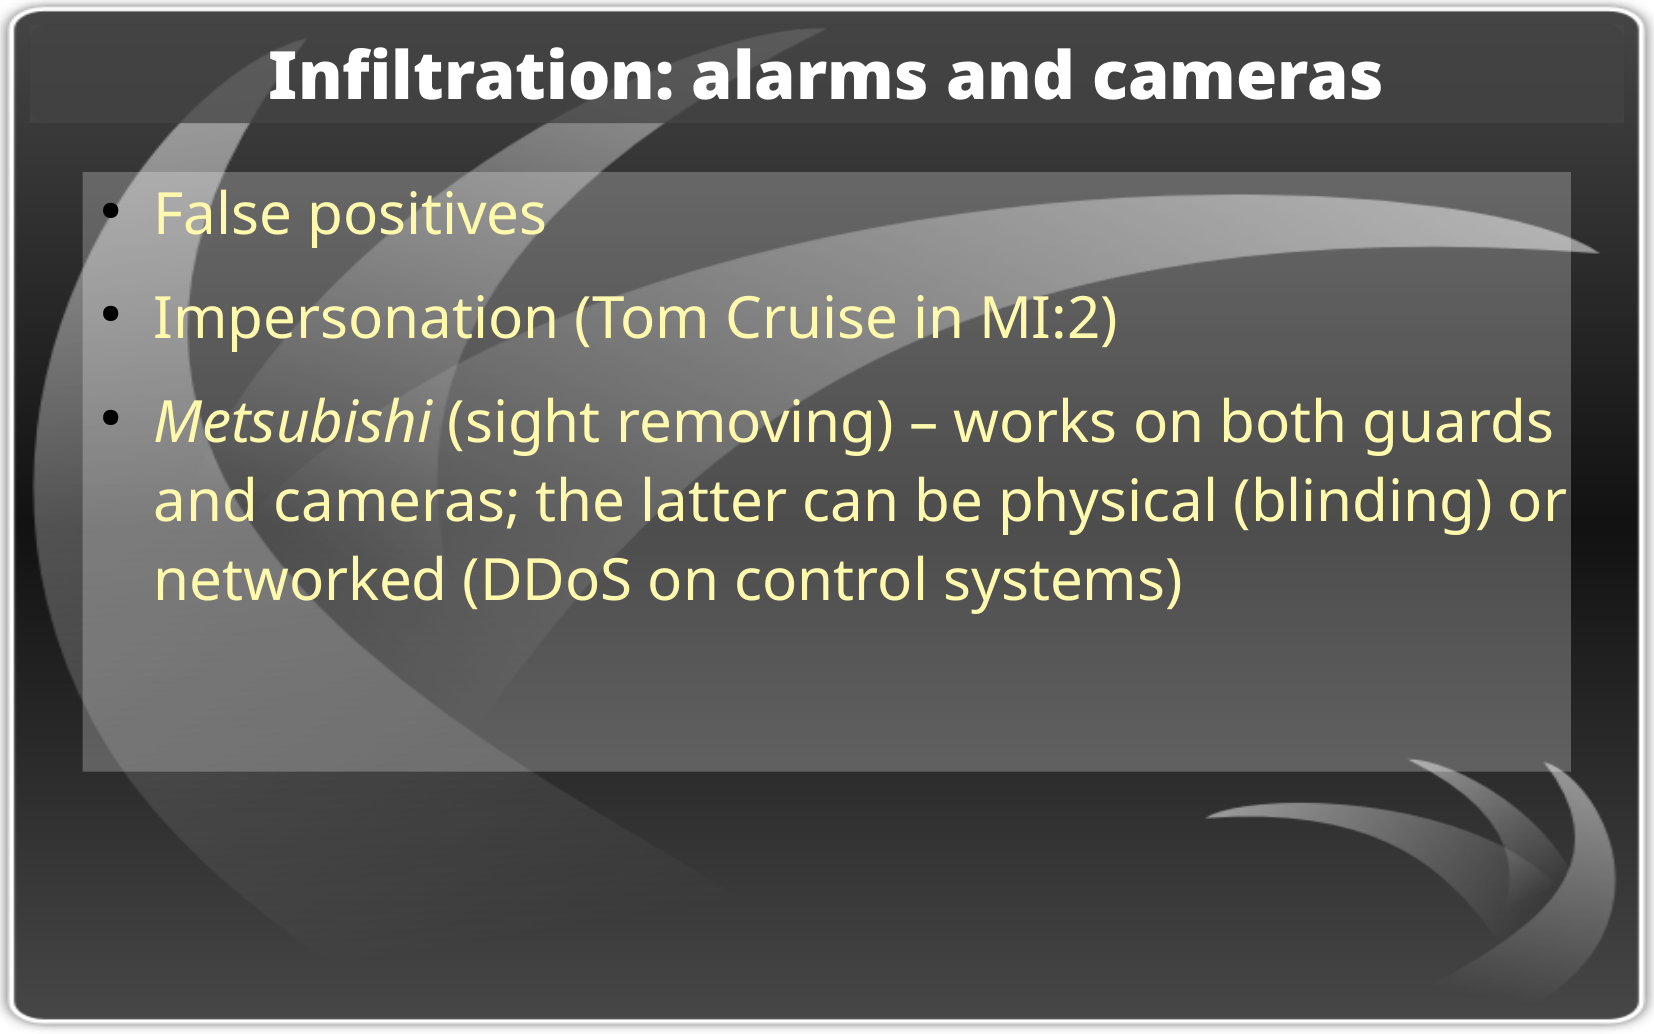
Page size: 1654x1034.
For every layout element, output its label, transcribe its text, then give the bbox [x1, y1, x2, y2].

list False positives Impersonation (Tom Cruise in MI:2) Metsubishi (sight removing) – works on both guards and cameras; the latter can be physical (blinding) or networked (DDoS on control systems) [82, 172, 1571, 772]
picture [0, 0, 1654, 1034]
title Infiltration: alarms and cameras [29, 24, 1625, 124]
